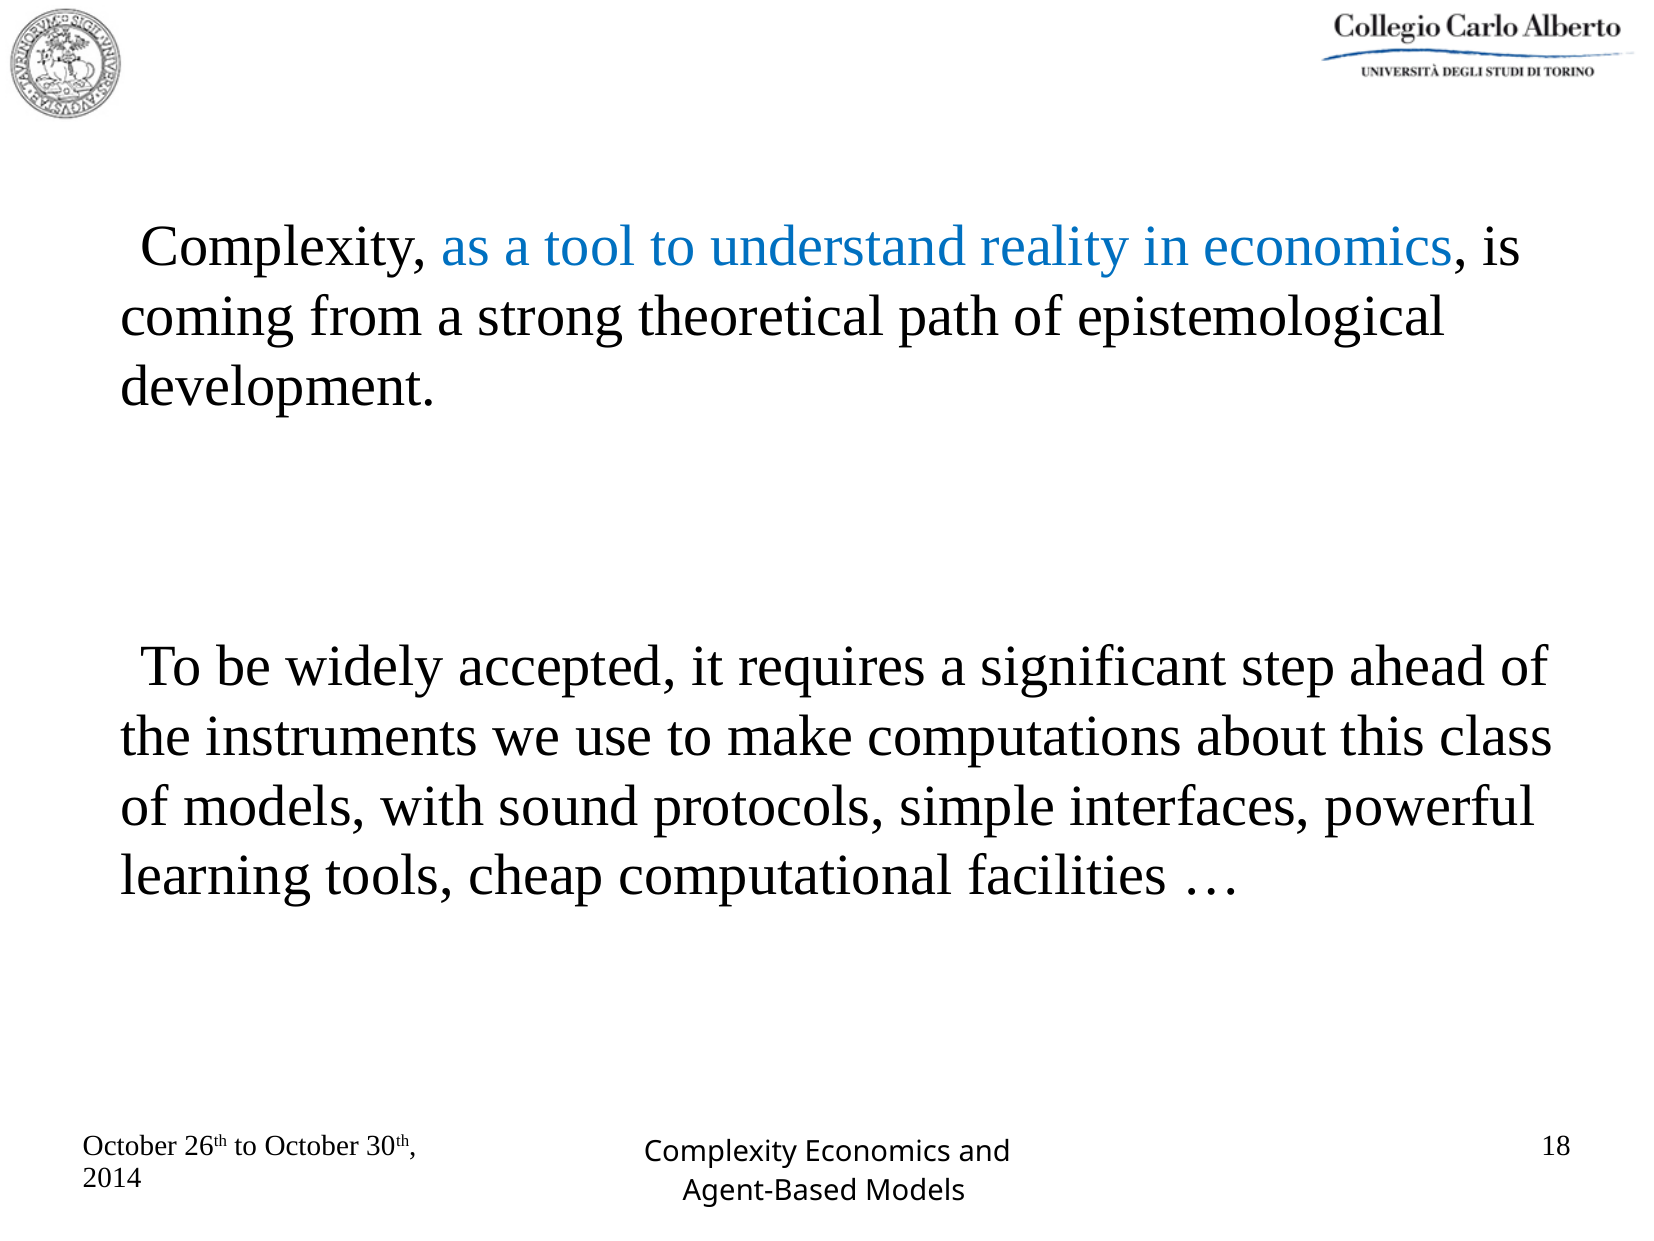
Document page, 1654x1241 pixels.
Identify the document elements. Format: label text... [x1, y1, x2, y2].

picture [5, 5, 125, 122]
text_box Complexity, as a tool to understand reality in economics, is coming from a strong theoretical path of epistemological development. To be widely accepted, it requires a significant step ahead of the instruments we use to make computations about this class of models, with sound protocols, simple interfaces, powerful learning tools, cheap computational facilities … [105, 199, 1576, 985]
picture [1312, 0, 1645, 92]
